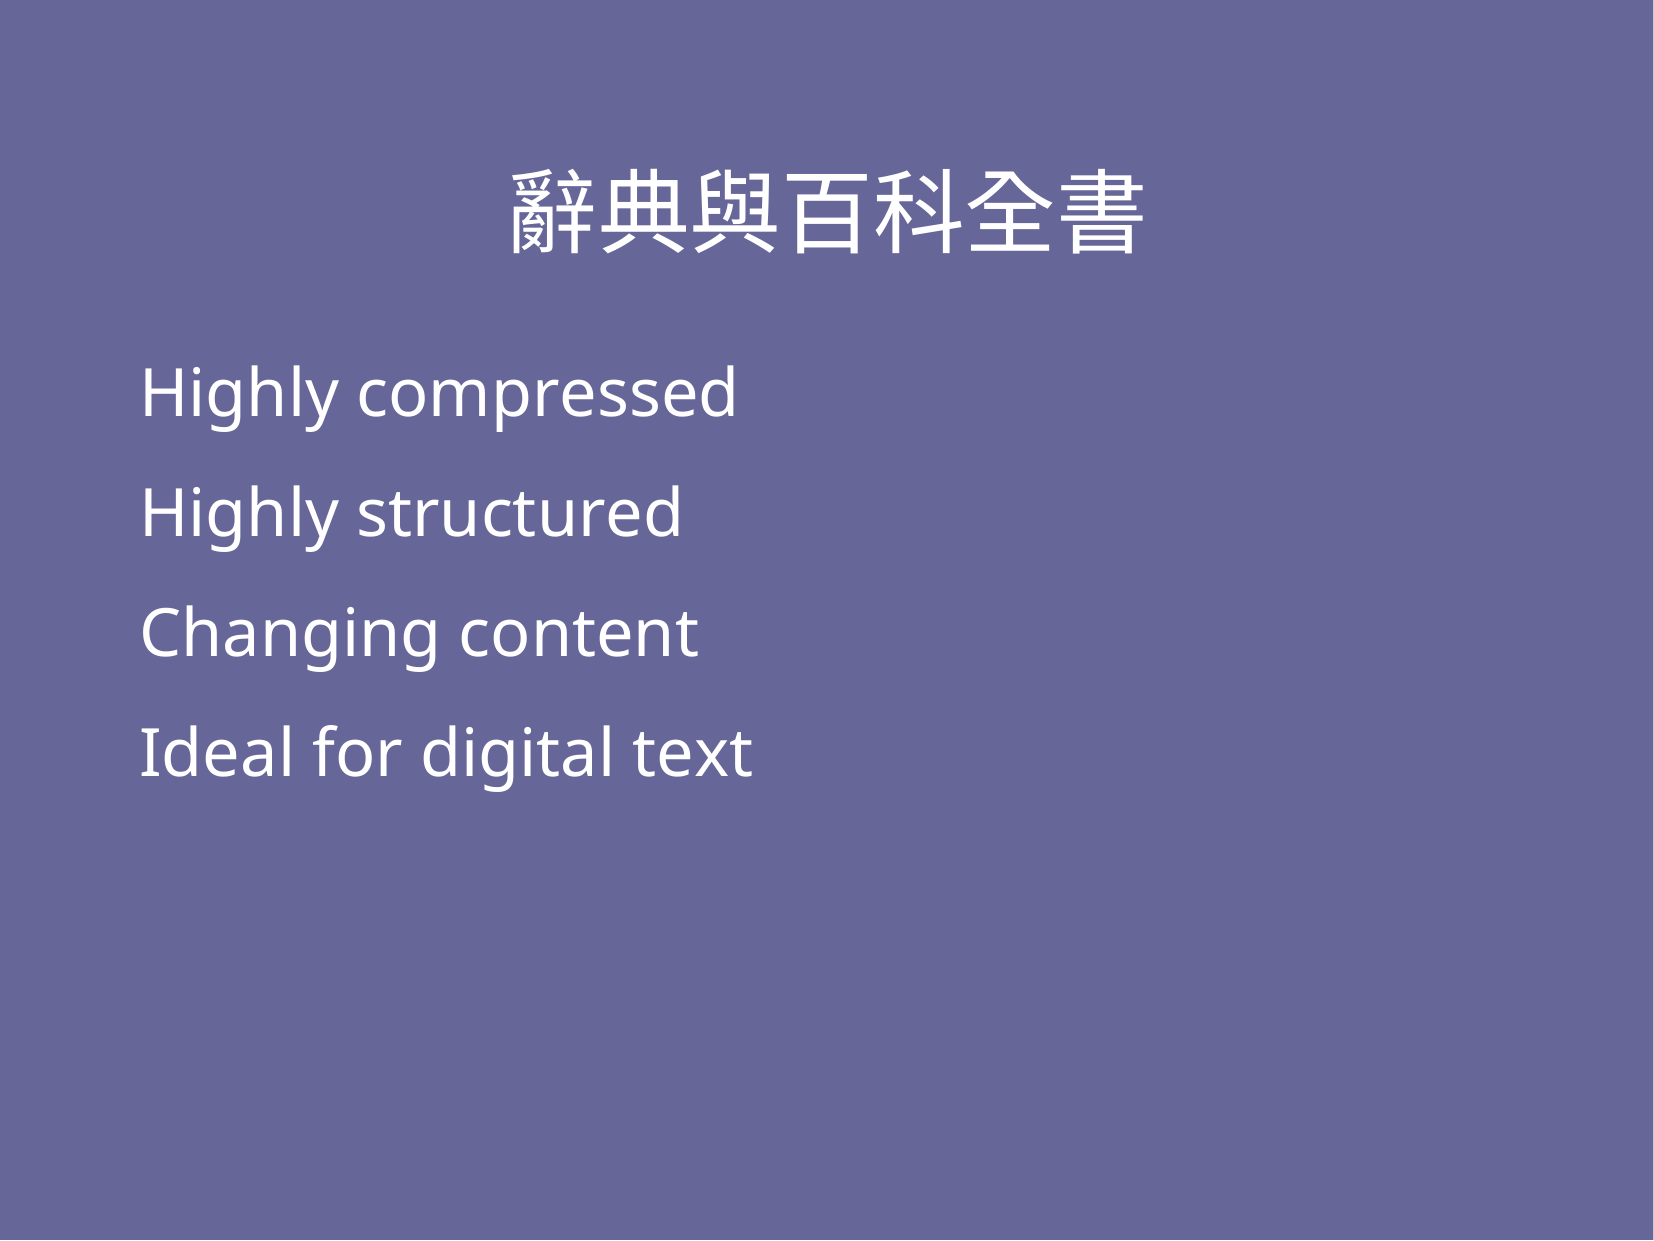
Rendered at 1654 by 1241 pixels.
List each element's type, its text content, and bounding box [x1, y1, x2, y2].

list Highly compressed Highly structured Changing content Ideal for digital text [121, 344, 1534, 1112]
title 辭典與百科全書 [121, 102, 1534, 310]
